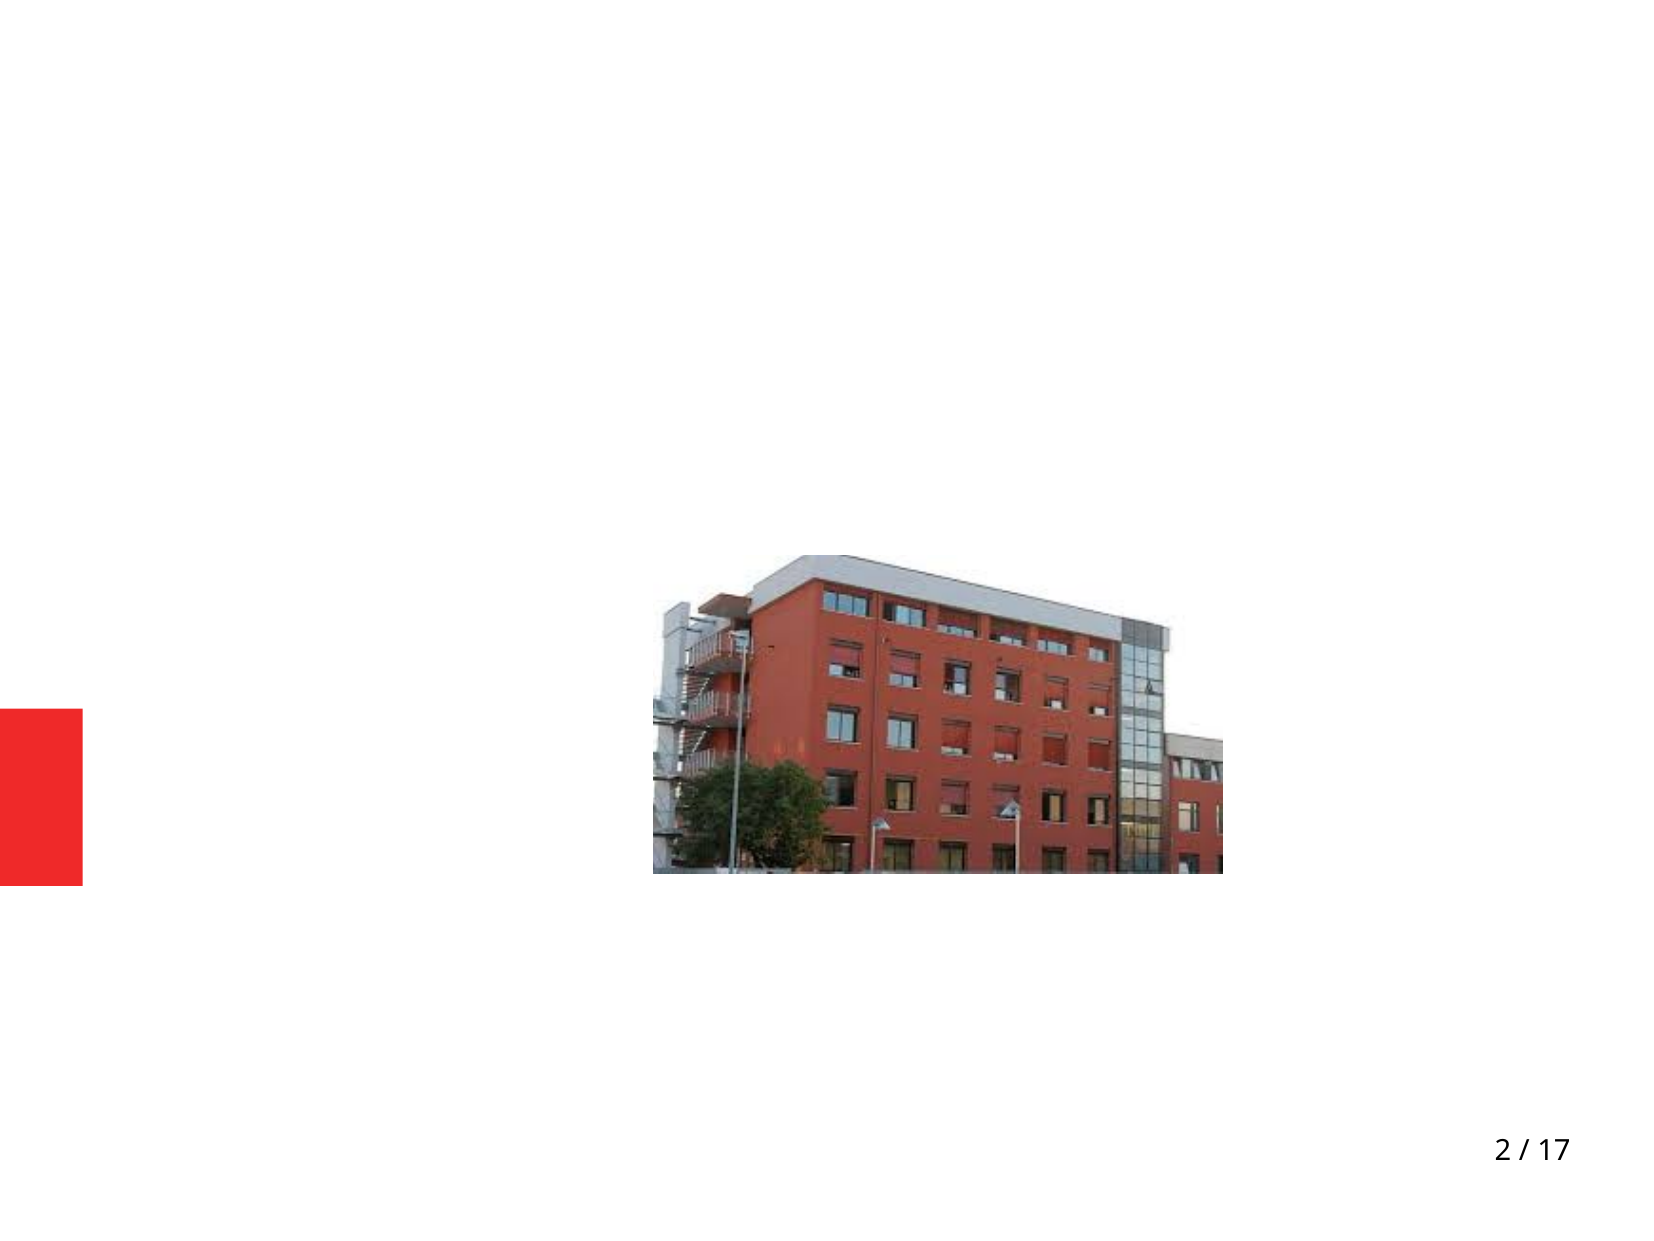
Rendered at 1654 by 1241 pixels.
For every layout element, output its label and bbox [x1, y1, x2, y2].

picture [653, 555, 1223, 875]
